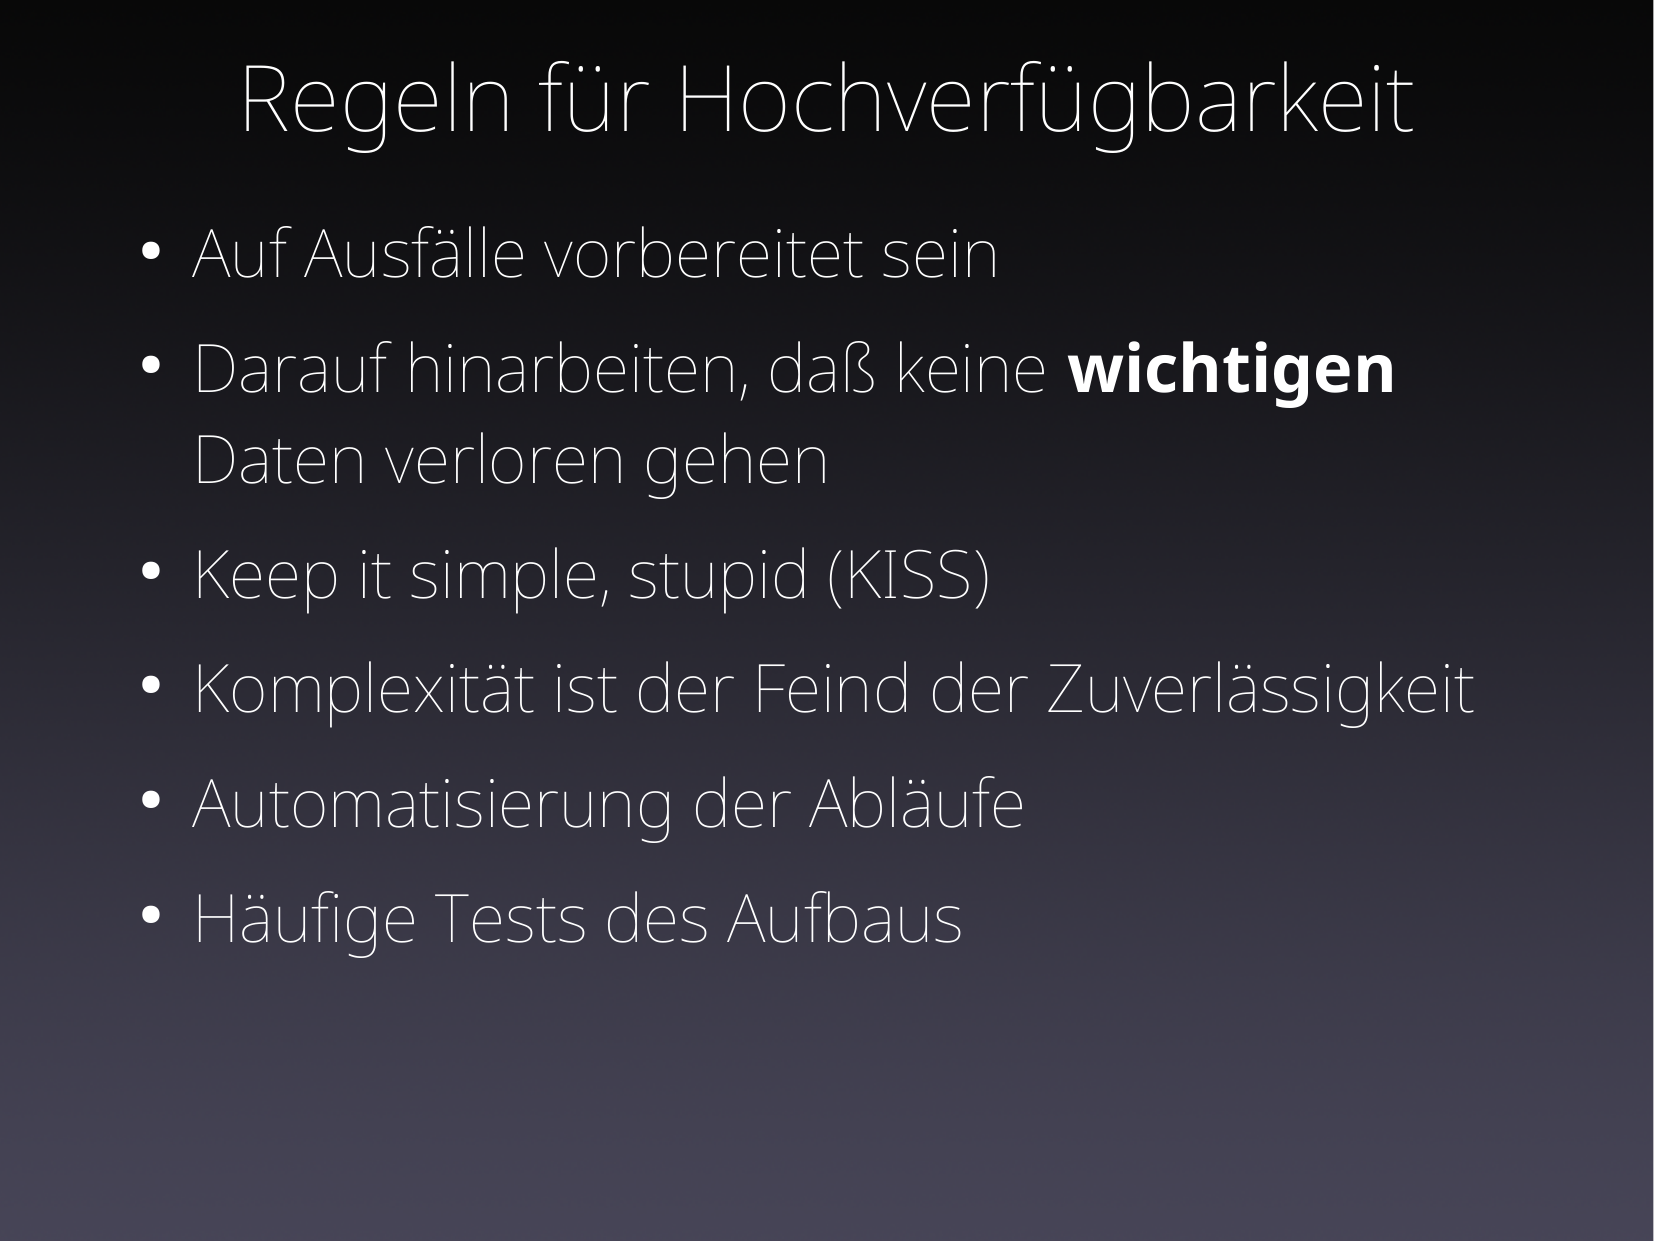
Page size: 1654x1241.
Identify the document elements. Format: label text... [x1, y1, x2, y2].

title Regeln für Hochverfügbarkeit [121, 41, 1534, 150]
list Auf Ausfälle vorbereitet sein Darauf hinarbeiten, daß keine wichtigen Daten verloren gehen Keep it simple, stupid (KISS) Komplexität ist der Feind der Zuverlässigkeit Automatisierung der Abläufe Häufige Tests des Aufbaus [121, 206, 1534, 1182]
picture [0, 0, 1654, 1241]
